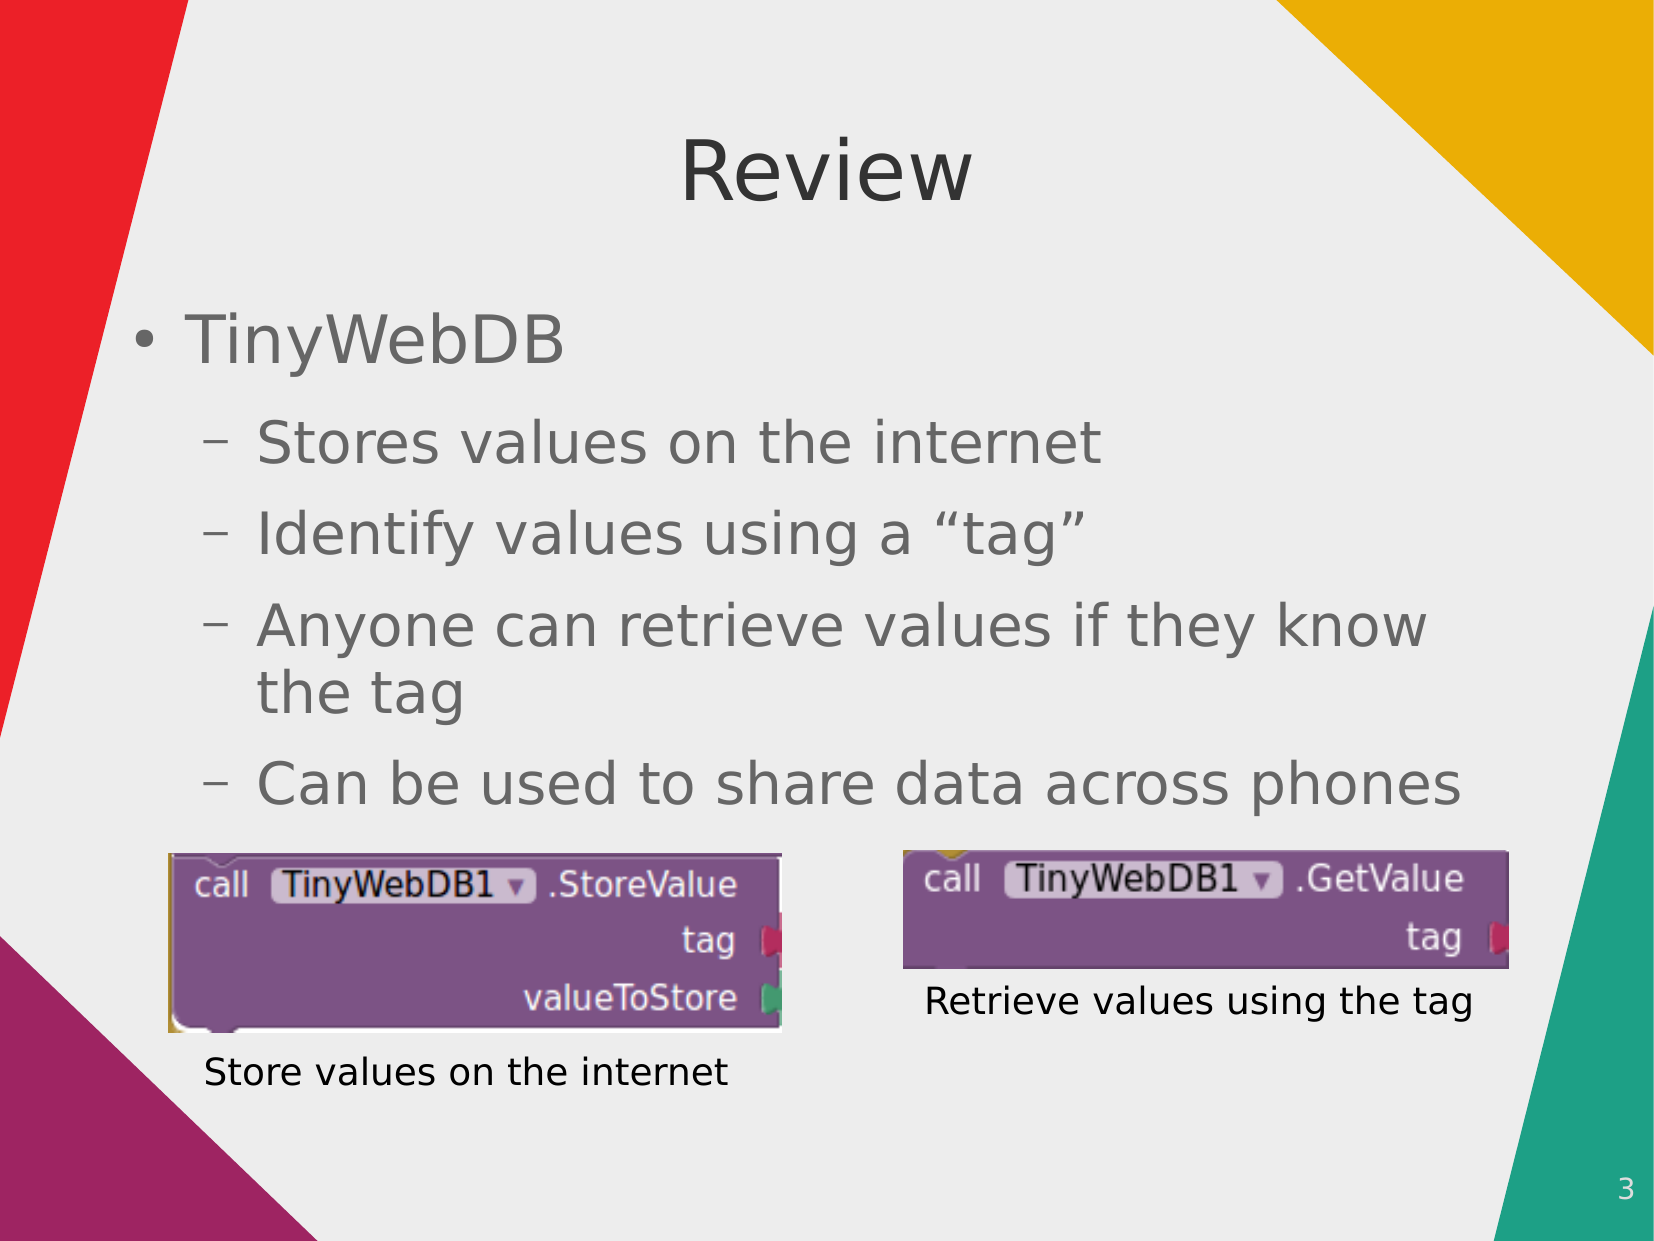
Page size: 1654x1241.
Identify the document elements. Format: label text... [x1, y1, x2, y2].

picture [168, 853, 782, 1033]
list TinyWebDB Stores values on the internet Identify values using a “tag” Anyone can retrieve values if they know the tag Can be used to share data across phones [114, 302, 1539, 1033]
text_box Retrieve values using the tag [909, 972, 1524, 1075]
title Review [114, 73, 1539, 271]
picture [903, 850, 1509, 969]
text_box Store values on the internet [188, 1043, 756, 1146]
